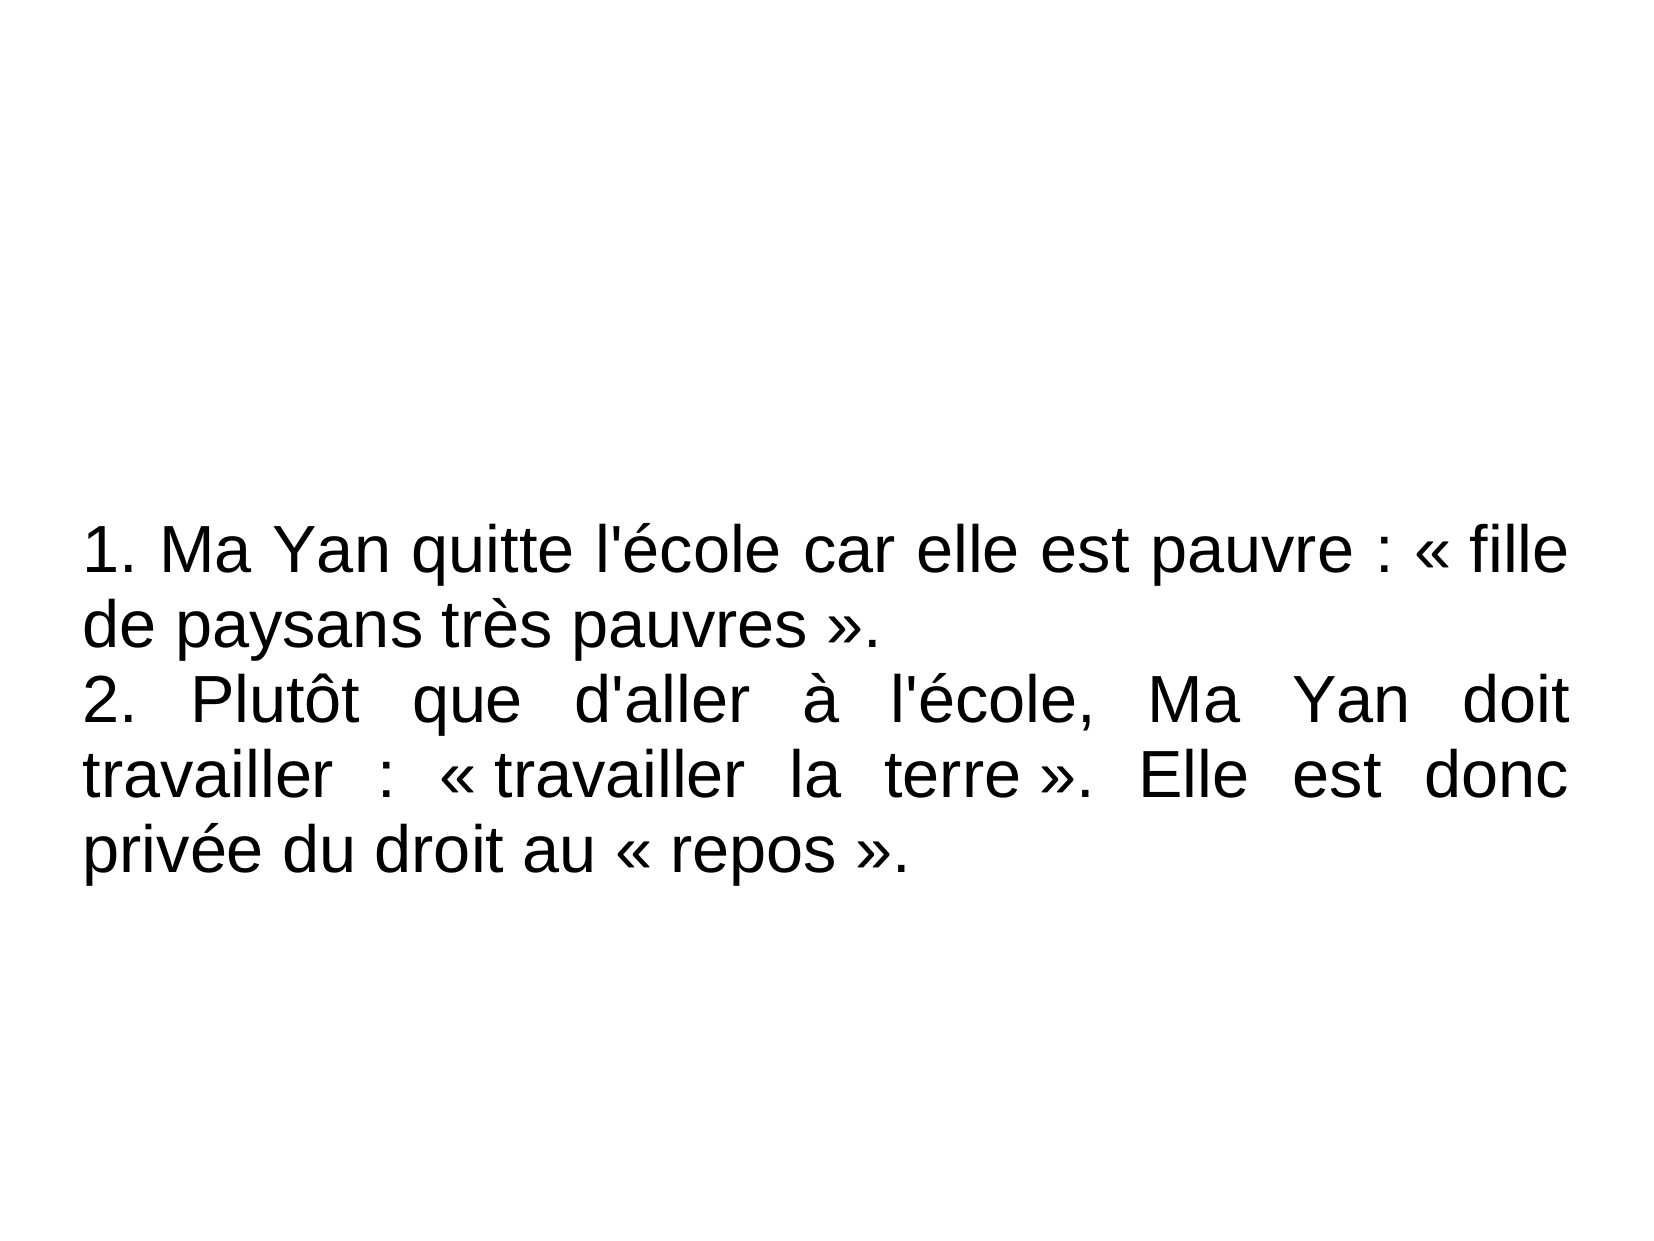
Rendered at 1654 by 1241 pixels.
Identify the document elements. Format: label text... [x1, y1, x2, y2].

subtitle 1. Ma Yan quitte l'école car elle est pauvre : « fille de paysans très pauvres ». 2. Plutôt que d'aller à l'école, Ma Yan doit travailler : « travailler la terre ». Elle est donc privée du droit au « repos ». [82, 297, 1571, 1102]
